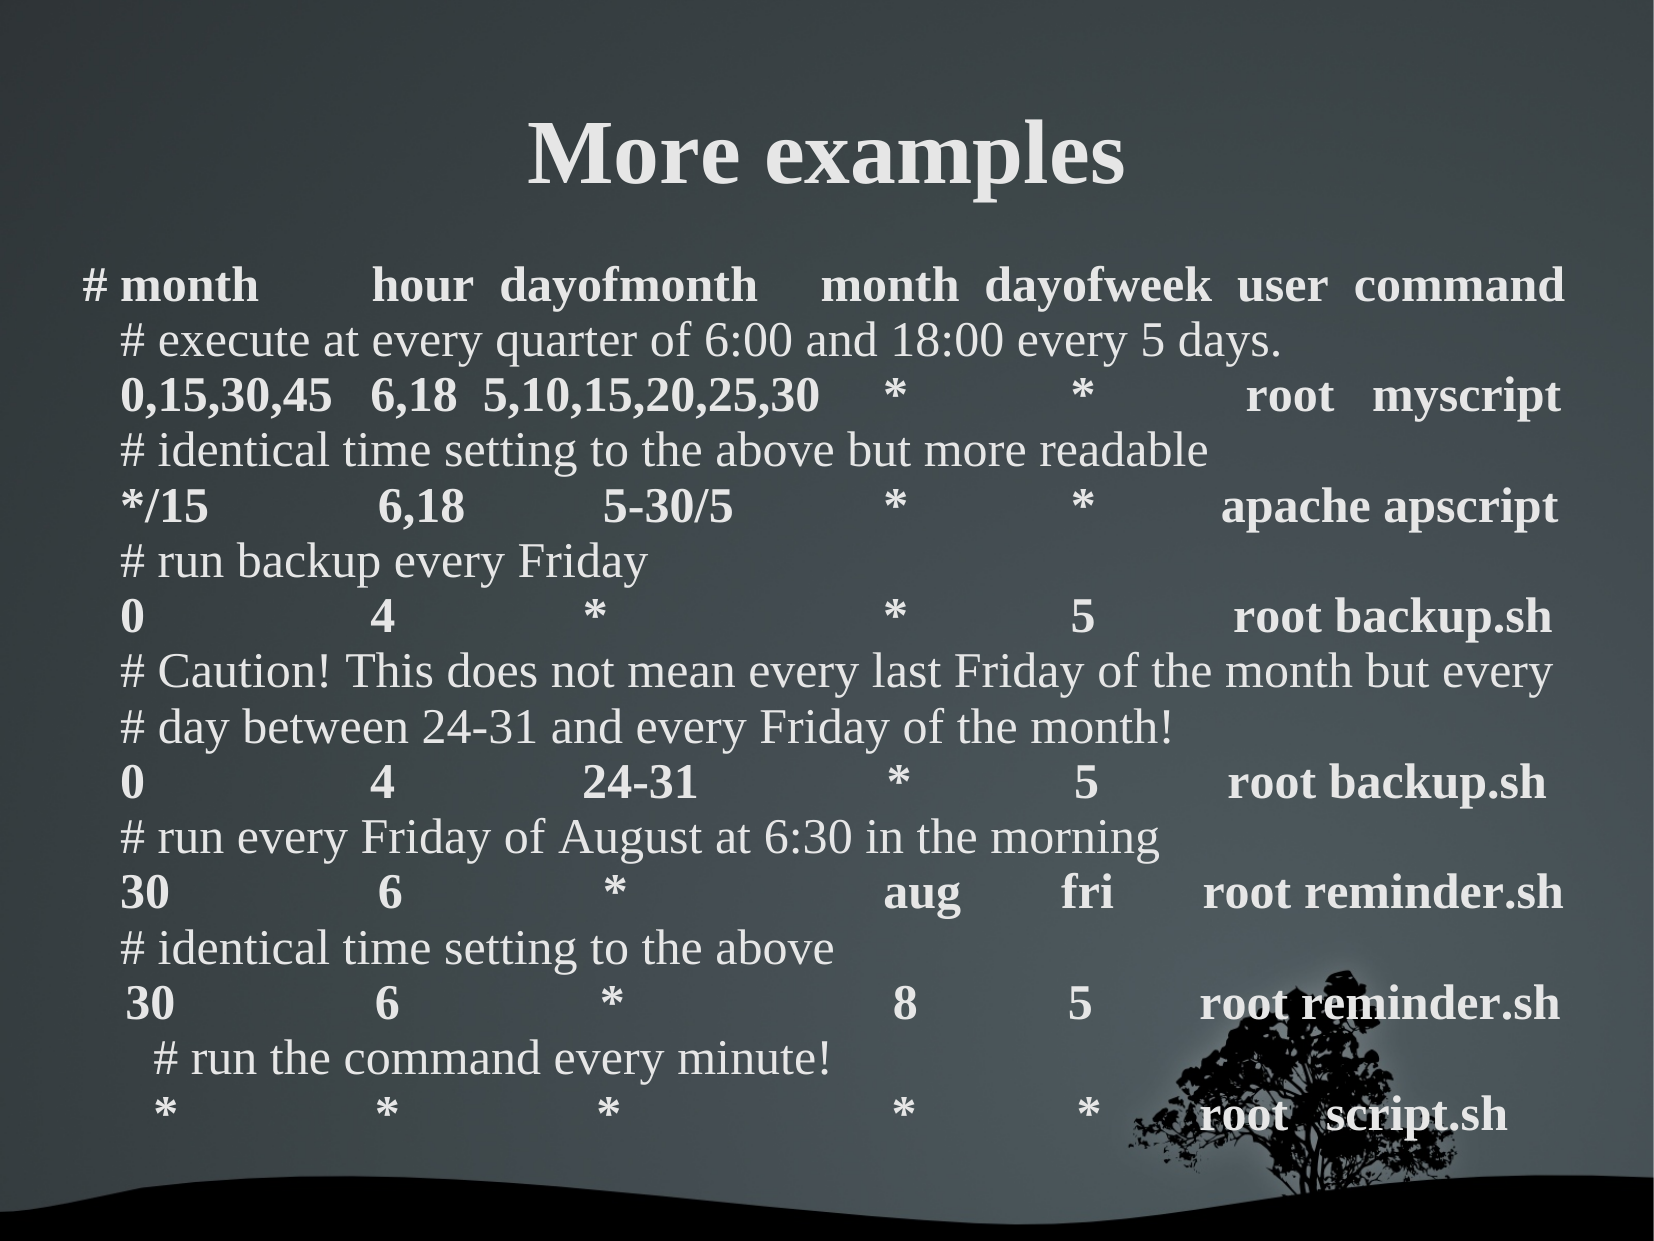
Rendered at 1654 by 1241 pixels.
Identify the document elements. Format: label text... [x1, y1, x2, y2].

title More examples [82, 49, 1571, 257]
list # month hour dayofmonth month dayofweek user command # execute at every quarter of 6:00 and 18:00 every 5 days. 0,15,30,45 6,18 5,10,15,20,25,30 * * root myscript # identical time setting to the above but more readable */15 6,18 5-30/5 * * apache apscript # run backup every Friday 0 4 * * 5 root backup.sh # Caution! This does not mean every last Friday of the month but every # day between 24-31 and every Friday of the month! 0 4 24-31 * 5 root backup.sh # run every Friday of August at 6:30 in the morning 30 6 * aug fri root reminder.sh # identical time setting to the above 30 6 * 8 5 root reminder.sh # run the command every minute! * * * * * root script.sh [82, 257, 1571, 1143]
picture [0, 0, 1654, 1241]
